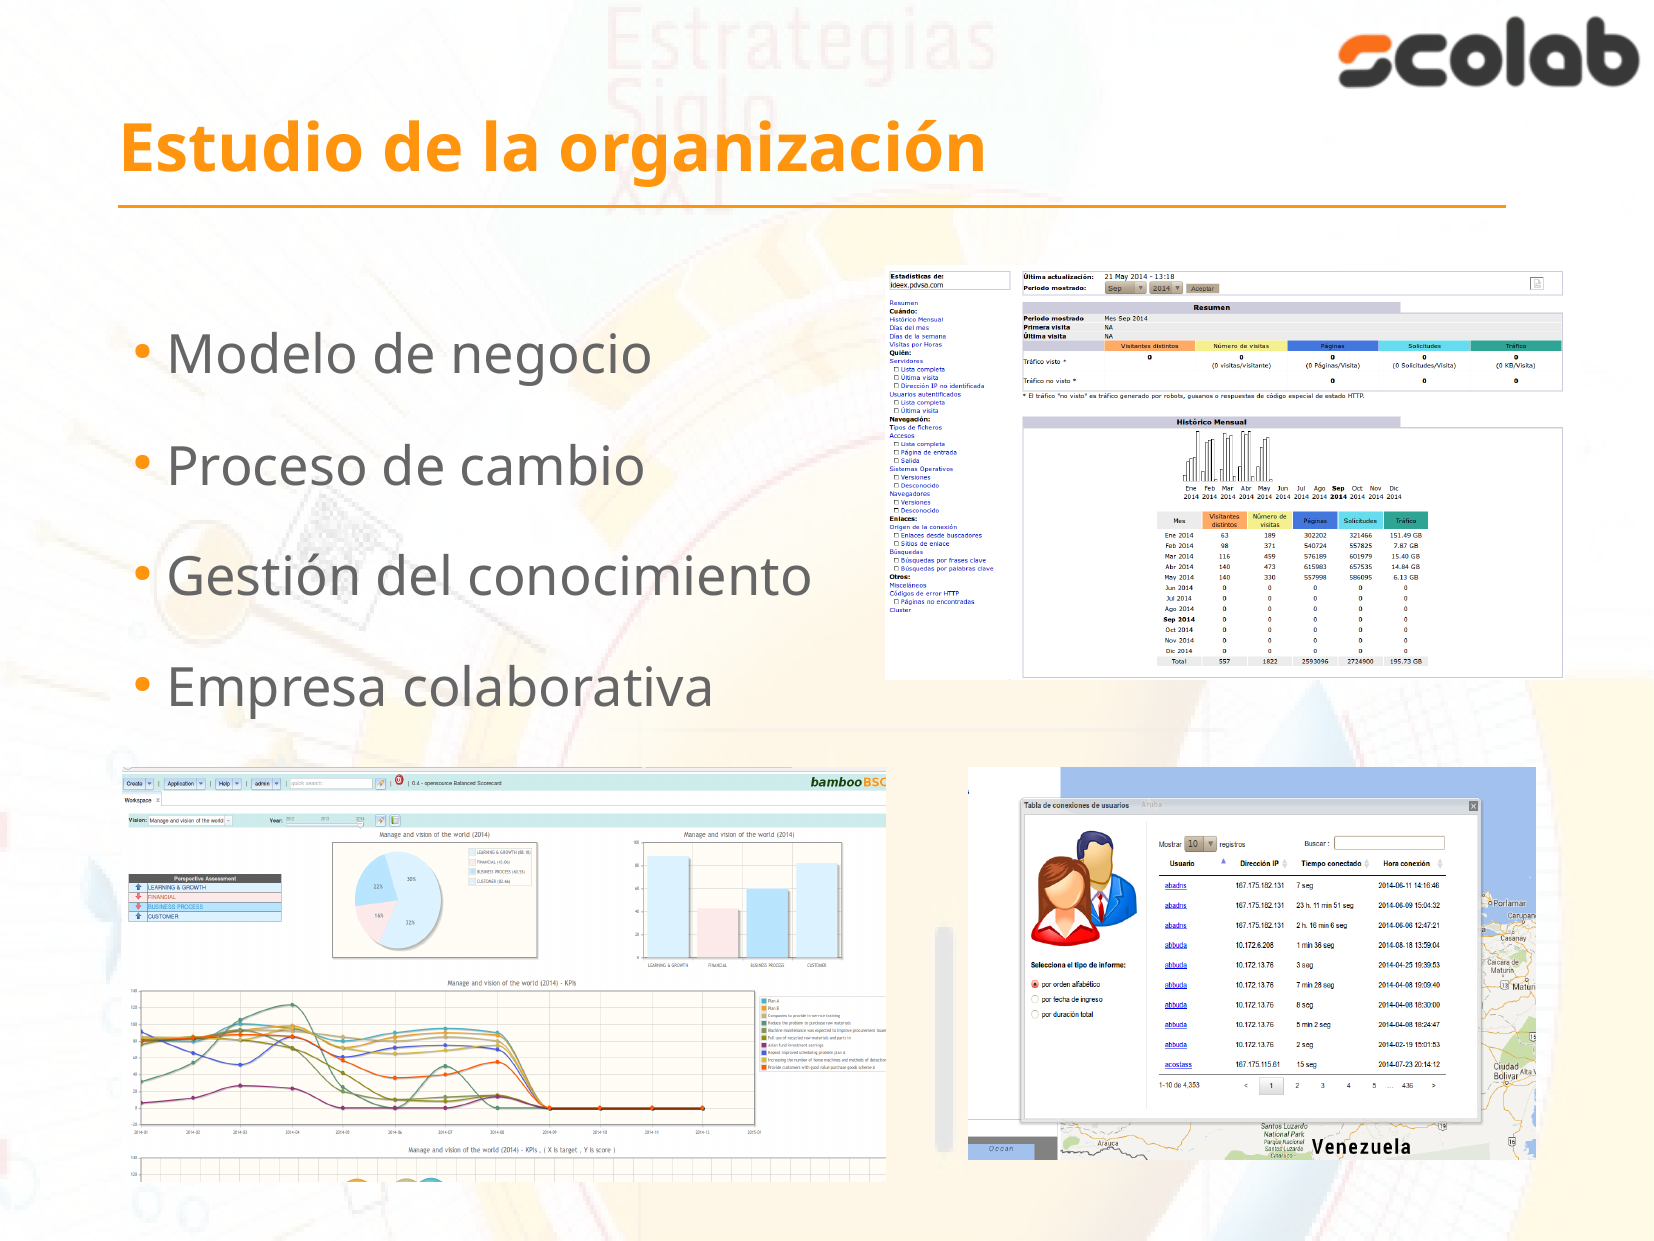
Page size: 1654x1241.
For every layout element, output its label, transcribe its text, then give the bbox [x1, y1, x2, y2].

picture [0, 0, 1654, 1241]
title Estudio de la organización [118, 96, 1607, 195]
text_box Modelo de negocio Proceso de cambio Gestión del conocimiento Empresa colaborativa Cuadro de mando integral [118, 271, 1506, 1040]
